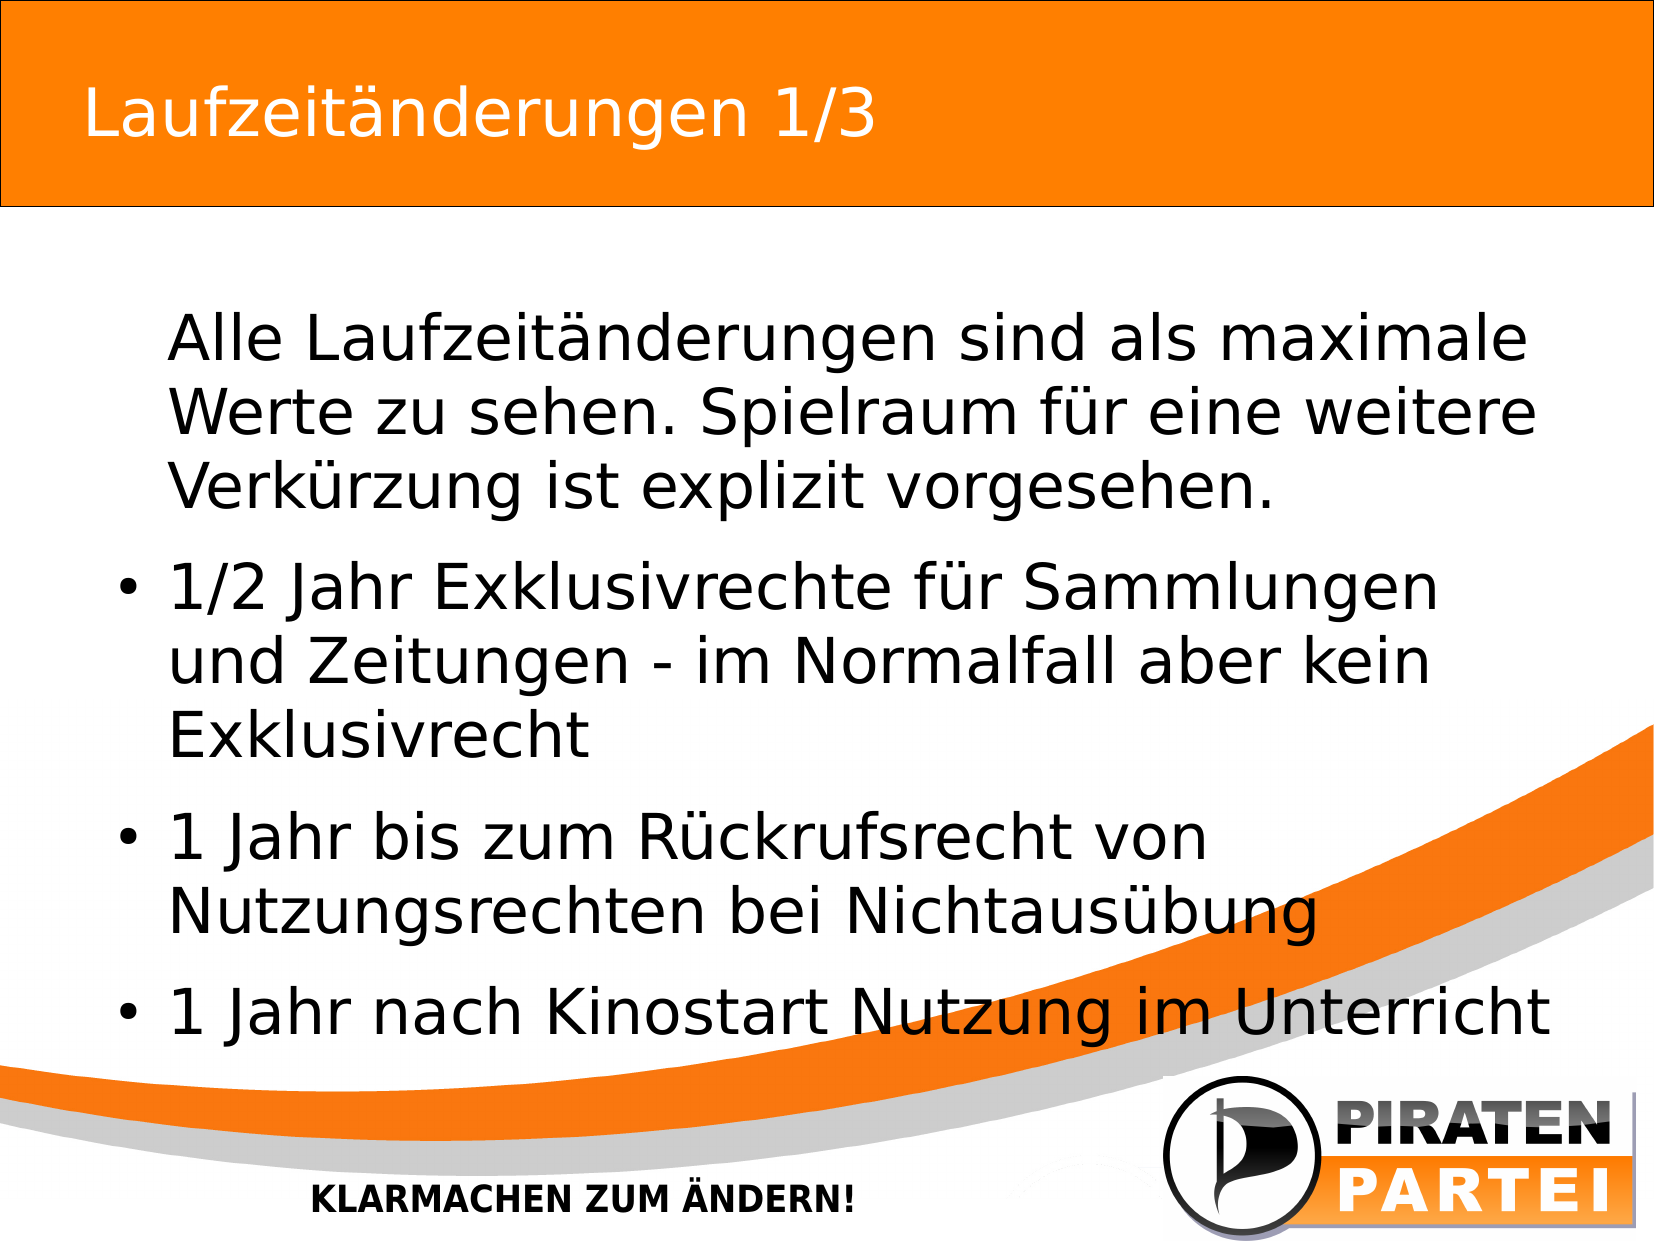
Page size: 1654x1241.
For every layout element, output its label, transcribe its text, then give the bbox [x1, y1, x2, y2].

picture [796, 1190, 803, 1197]
title Laufzeitänderungen 1/3 [82, 49, 1571, 178]
picture [392, 1190, 399, 1197]
picture [0, 699, 1654, 1241]
picture [745, 1190, 756, 1199]
list Alle Laufzeitänderungen sind als maximale Werte zu sehen. Spielraum für eine weitere Verkürzung ist explizit vorgesehen. 1/2 Jahr Exklusivrechte für Sammlungen und Zeitungen - im Normalfall aber kein Exklusivrecht 1 Jahr bis zum Rückrufsrecht von Nutzungsrechten bei Nichtausübung 1 Jahr nach Kinostart Nutzung im Unterricht [82, 284, 1571, 1103]
